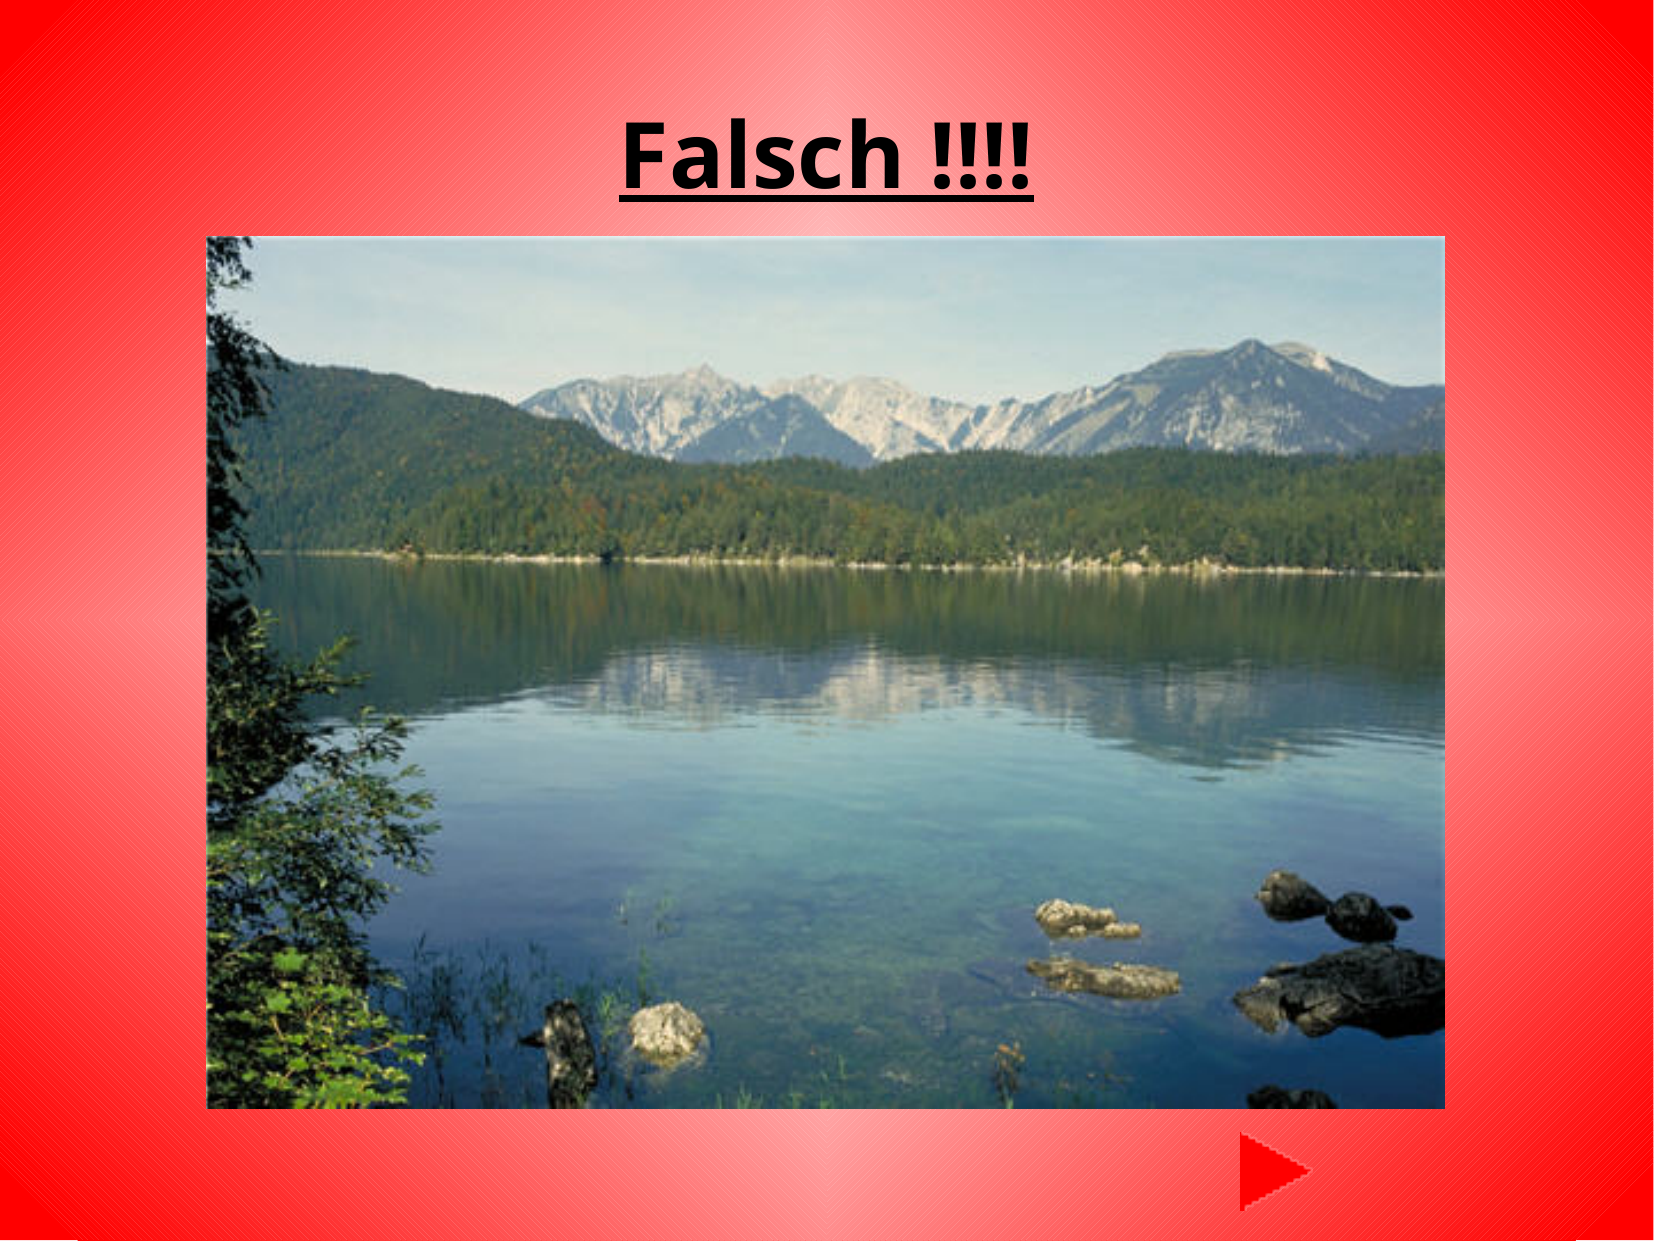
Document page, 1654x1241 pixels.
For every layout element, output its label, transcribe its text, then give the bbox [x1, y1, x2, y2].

picture [206, 236, 1445, 1109]
picture [1240, 1132, 1386, 1211]
title Falsch !!!! [82, 49, 1571, 257]
